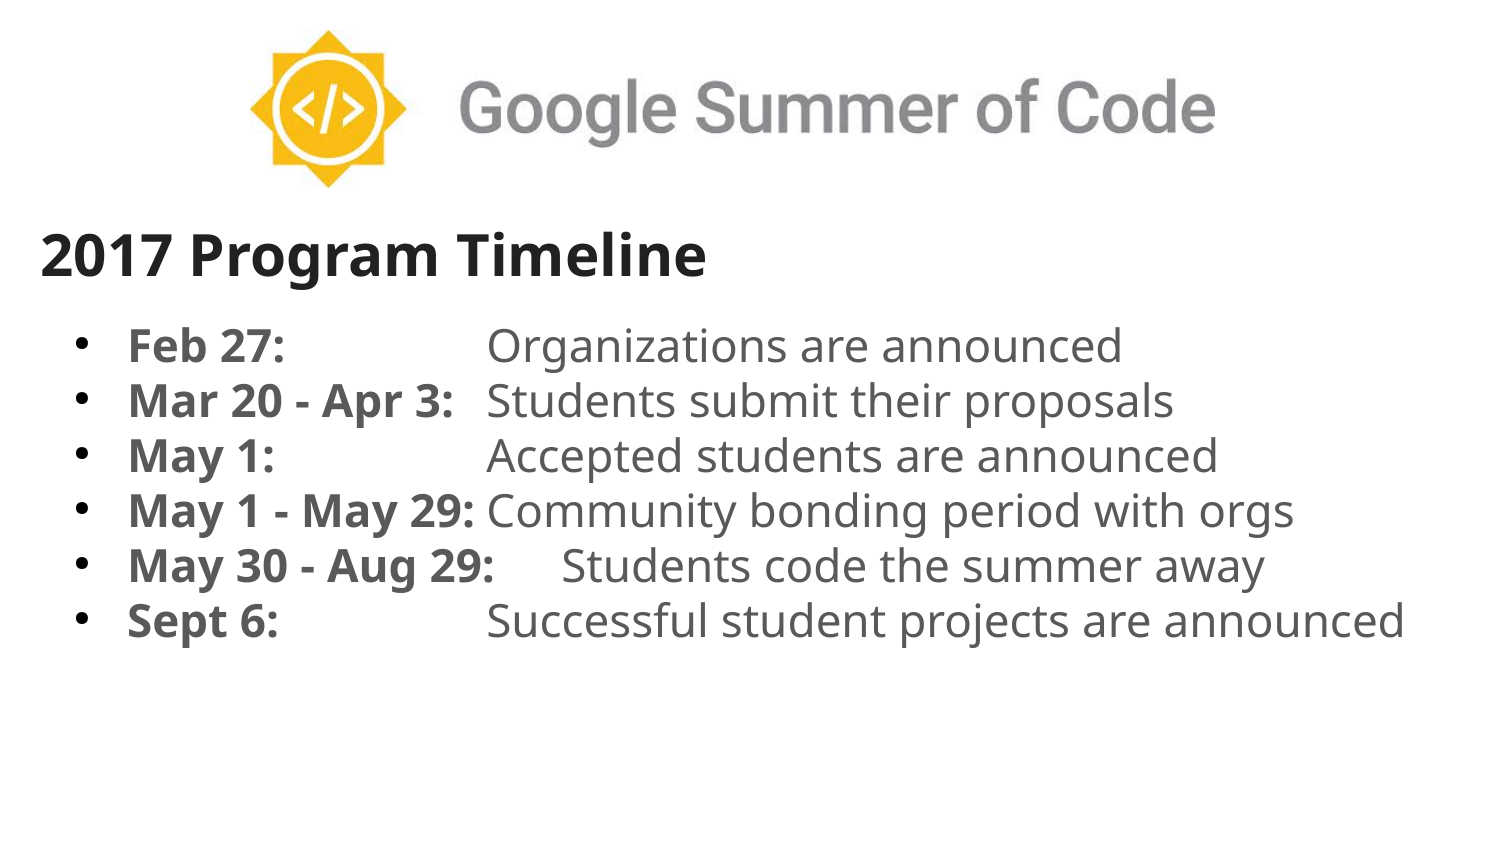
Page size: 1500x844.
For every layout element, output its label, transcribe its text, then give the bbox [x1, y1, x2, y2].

picture [250, 30, 1232, 188]
list 2017 Program Timeline Feb 27: Organizations are announced Mar 20 - Apr 3: Students submit their proposals May 1: Accepted students are announced May 1 - May 29: Community bonding period with orgs May 30 - Aug 29: Students code the summer away Sept 6: Successful student projects are announced [25, 202, 1467, 759]
